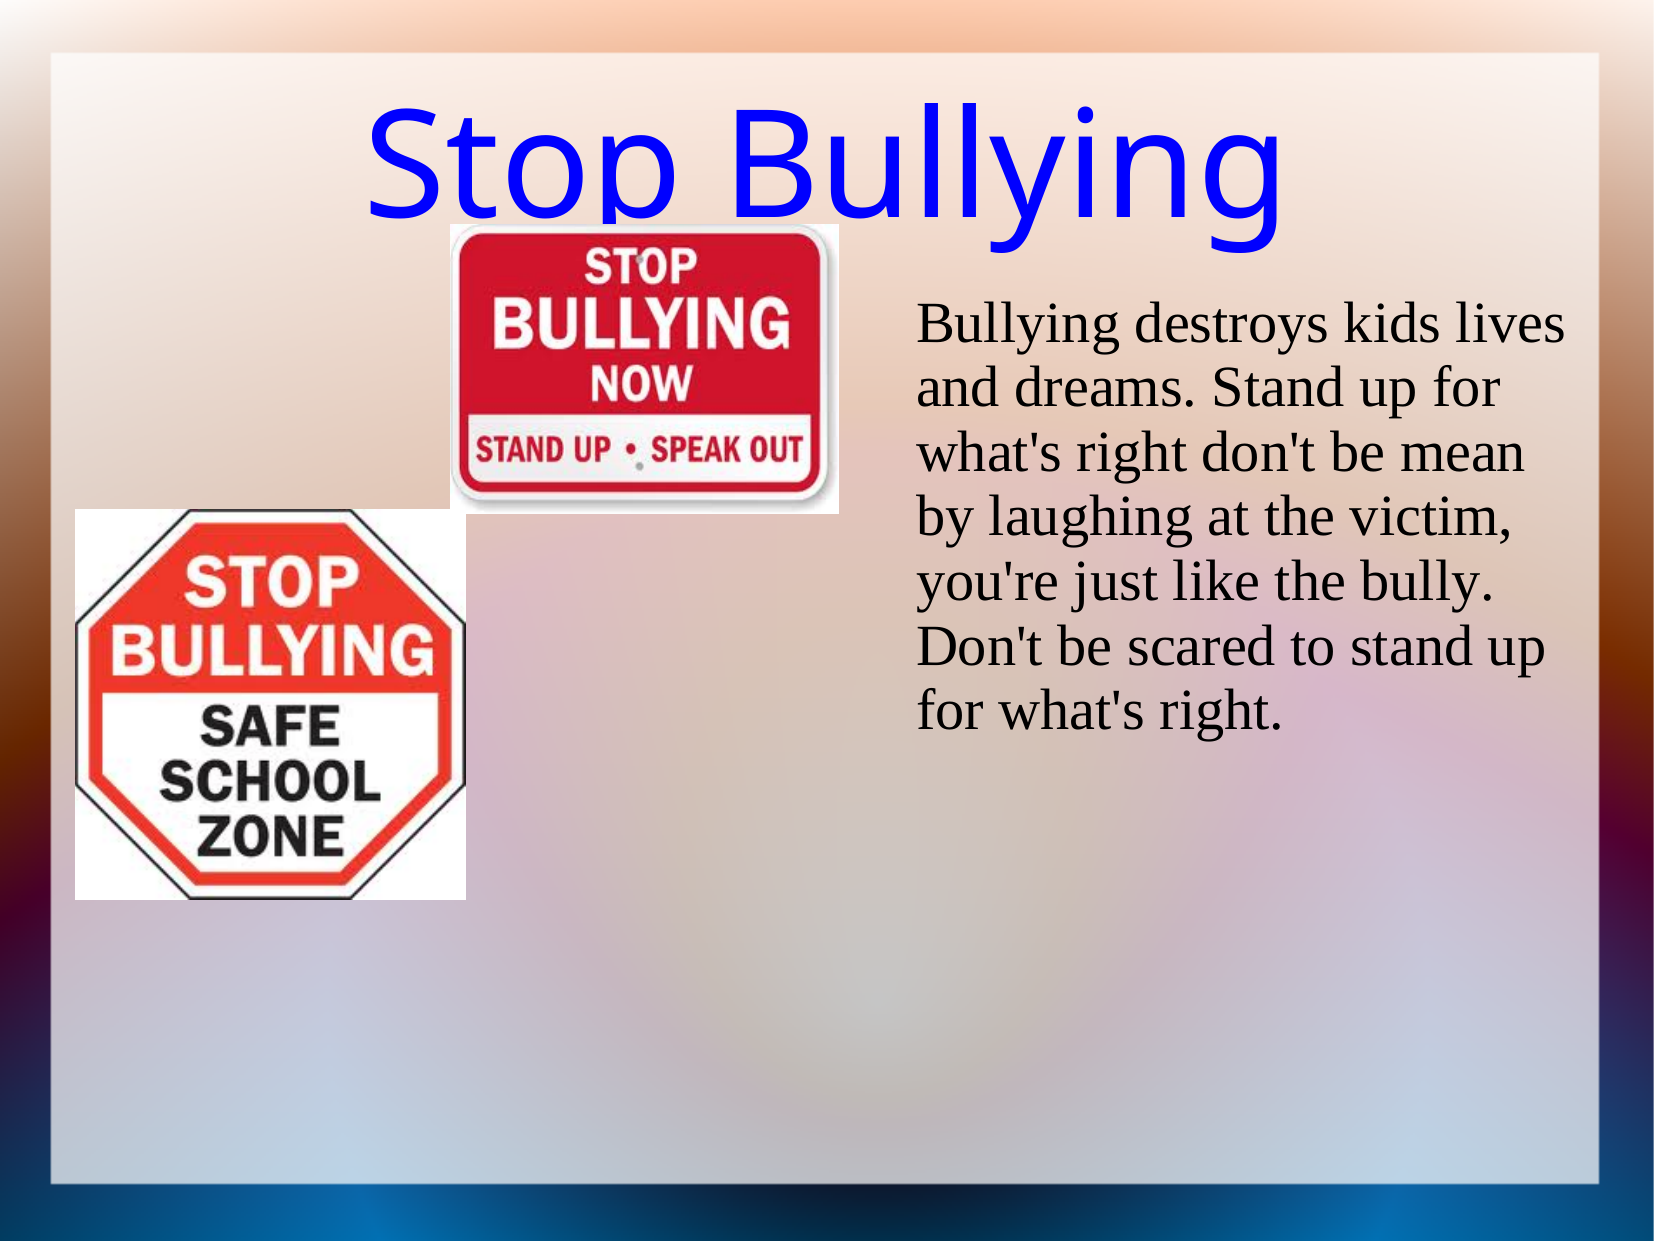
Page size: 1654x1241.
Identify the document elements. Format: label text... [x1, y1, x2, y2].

picture [0, 0, 1654, 1241]
title Stop Bullying [82, 55, 1571, 263]
list Bullying destroys kids lives and dreams. Stand up for what's right don't be mean by laughing at the victim, you're just like the bully. Don't be scared to stand up for what's right. [845, 290, 1572, 1109]
